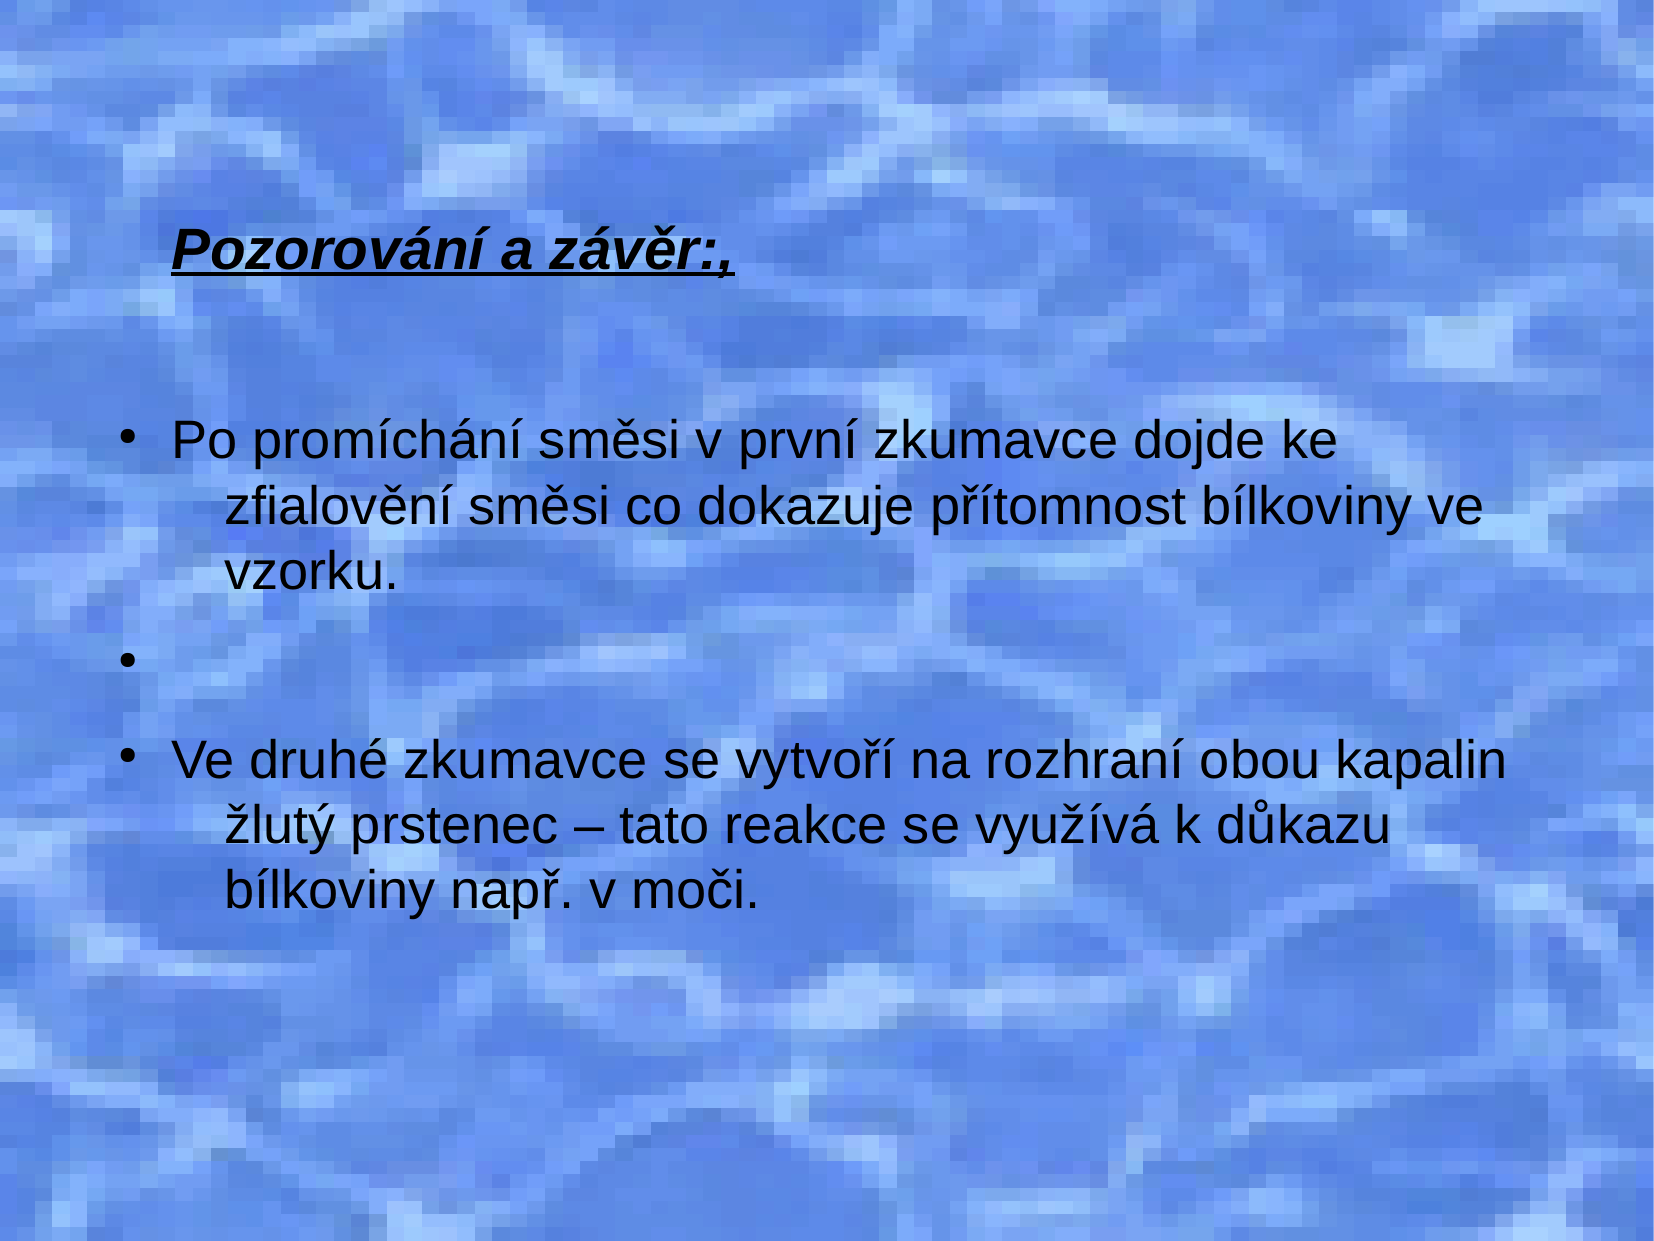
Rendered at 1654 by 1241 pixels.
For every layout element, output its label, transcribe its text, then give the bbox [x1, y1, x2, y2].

list Pozorování a závěr:, Po promíchání směsi v první zkumavce dojde ke zfialovění směsi co dokazuje přítomnost bílkoviny ve vzorku. Ve druhé zkumavce se vytvoří na rozhraní obou kapalin žlutý prstenec – tato reakce se využívá k důkazu bílkoviny např. v moči. [82, 210, 1571, 1030]
